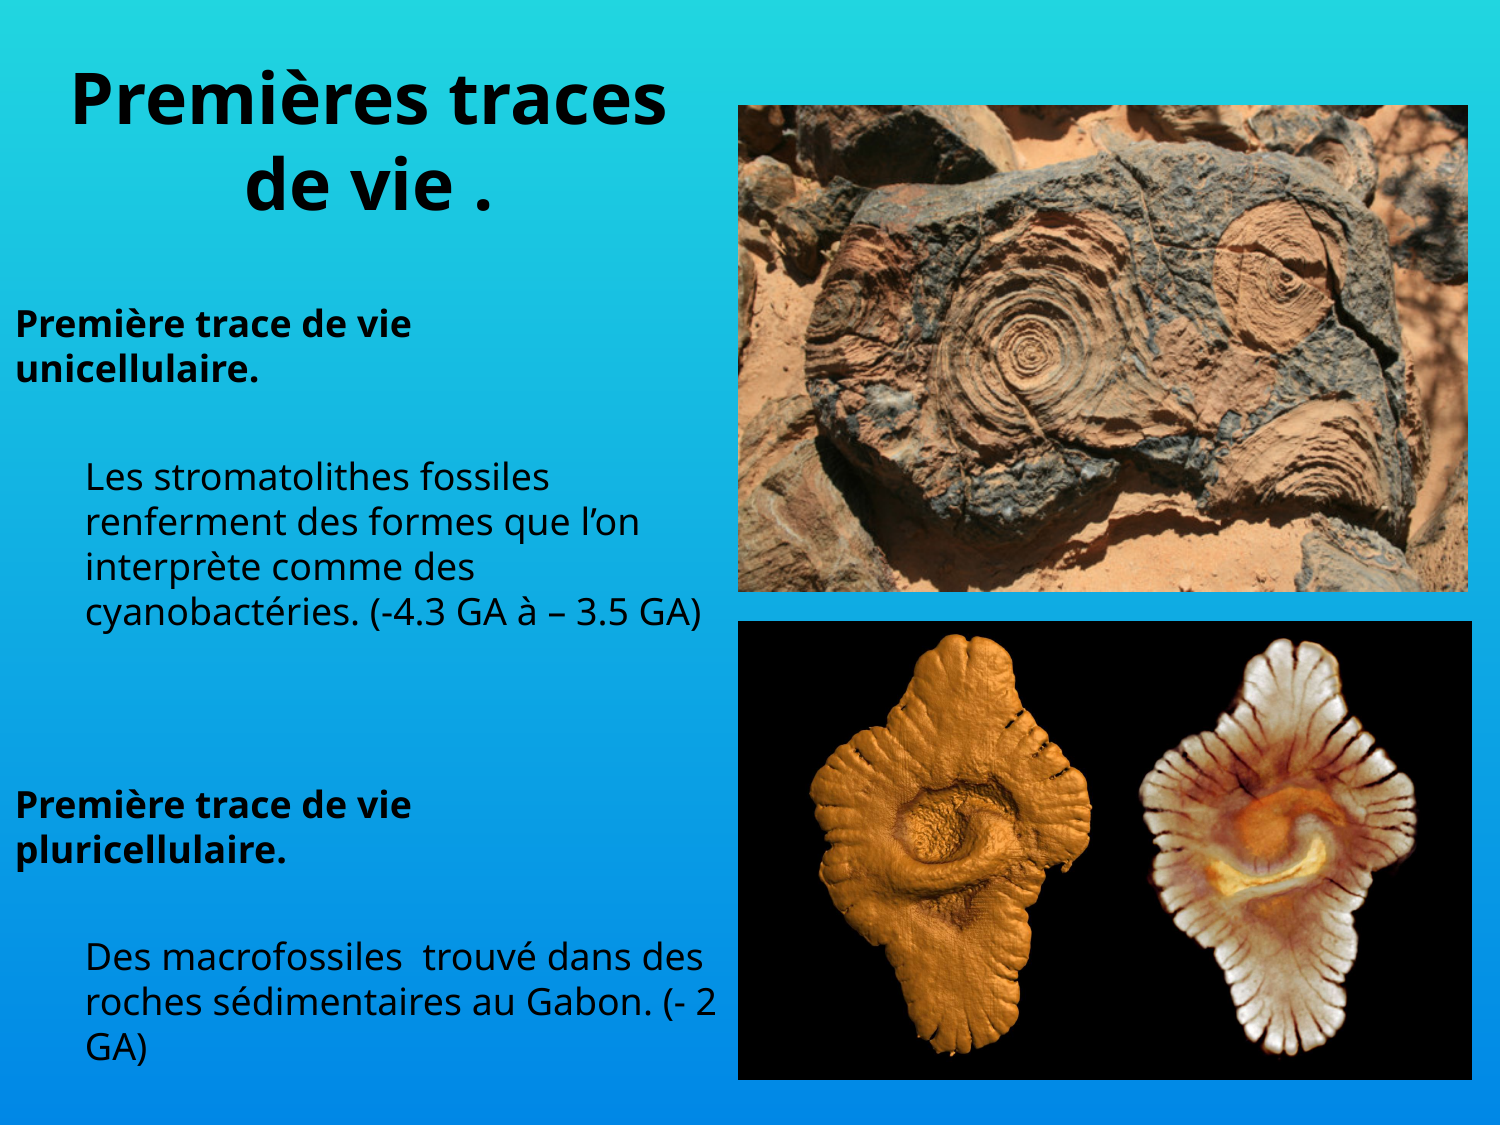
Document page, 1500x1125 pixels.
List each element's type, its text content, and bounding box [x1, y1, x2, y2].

text_box Les stromatolithes fossiles renferment des formes que l’on interprète comme des cyanobactéries. (-4.3 GA à – 3.5 GA) [70, 445, 739, 641]
title Premières traces de vie . [23, 45, 715, 233]
picture [738, 105, 1500, 591]
picture [738, 622, 1472, 1080]
text_box Première trace de vie pluricellulaire. [0, 773, 622, 879]
text_box Première trace de vie unicellulaire. [0, 292, 622, 398]
text_box Des macrofossiles trouvé dans des roches sédimentaires au Gabon. (- 2 GA) [70, 925, 738, 1076]
